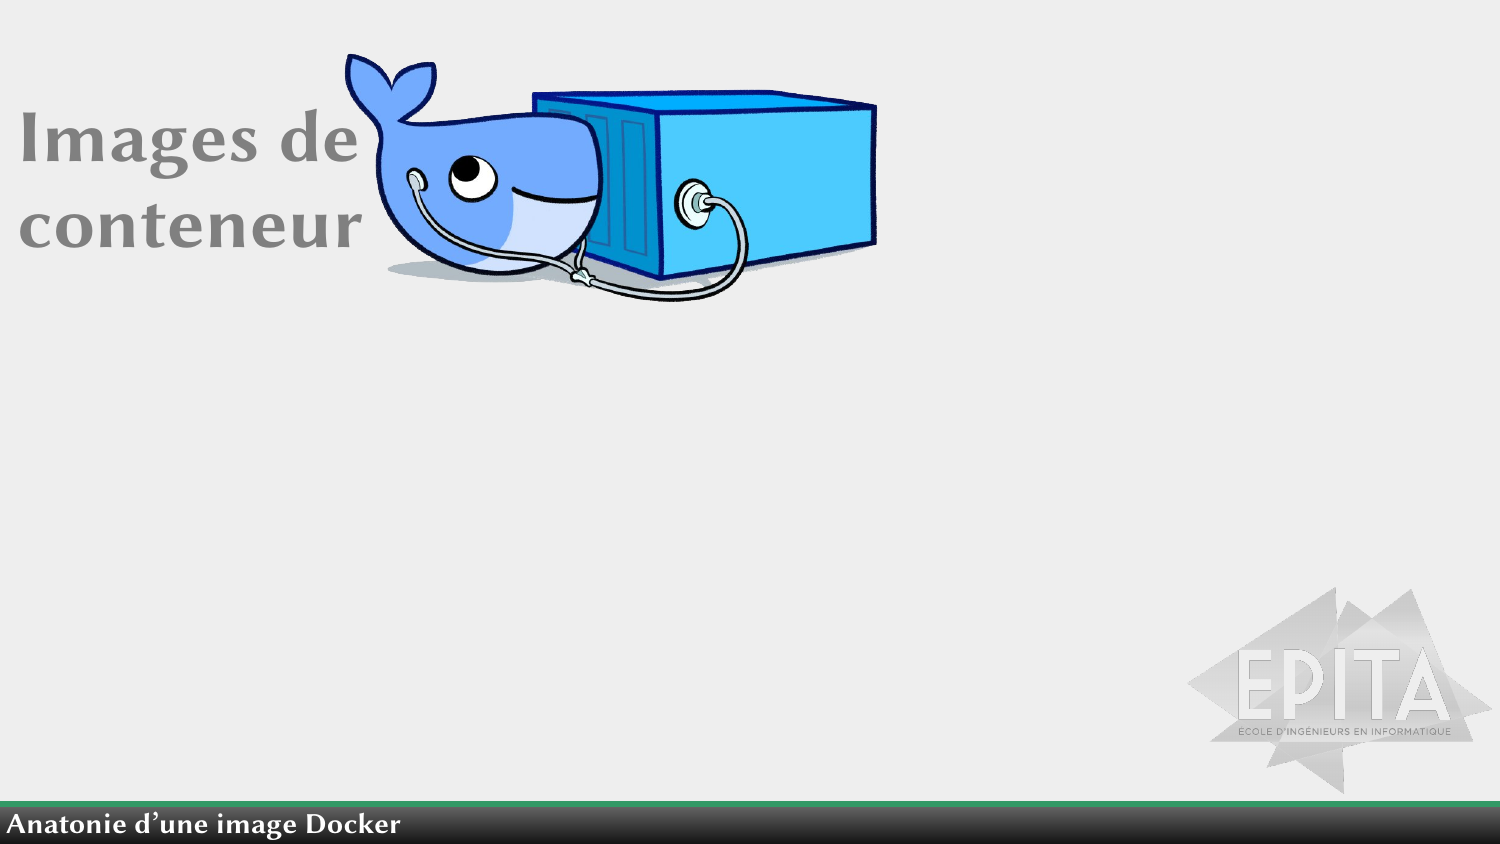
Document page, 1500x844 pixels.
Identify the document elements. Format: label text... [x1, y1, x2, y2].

picture [307, 11, 916, 329]
text_box Images de conteneur [17, 88, 408, 272]
title Anatonie d’une image Docker [5, 801, 1075, 844]
picture [1187, 587, 1492, 794]
